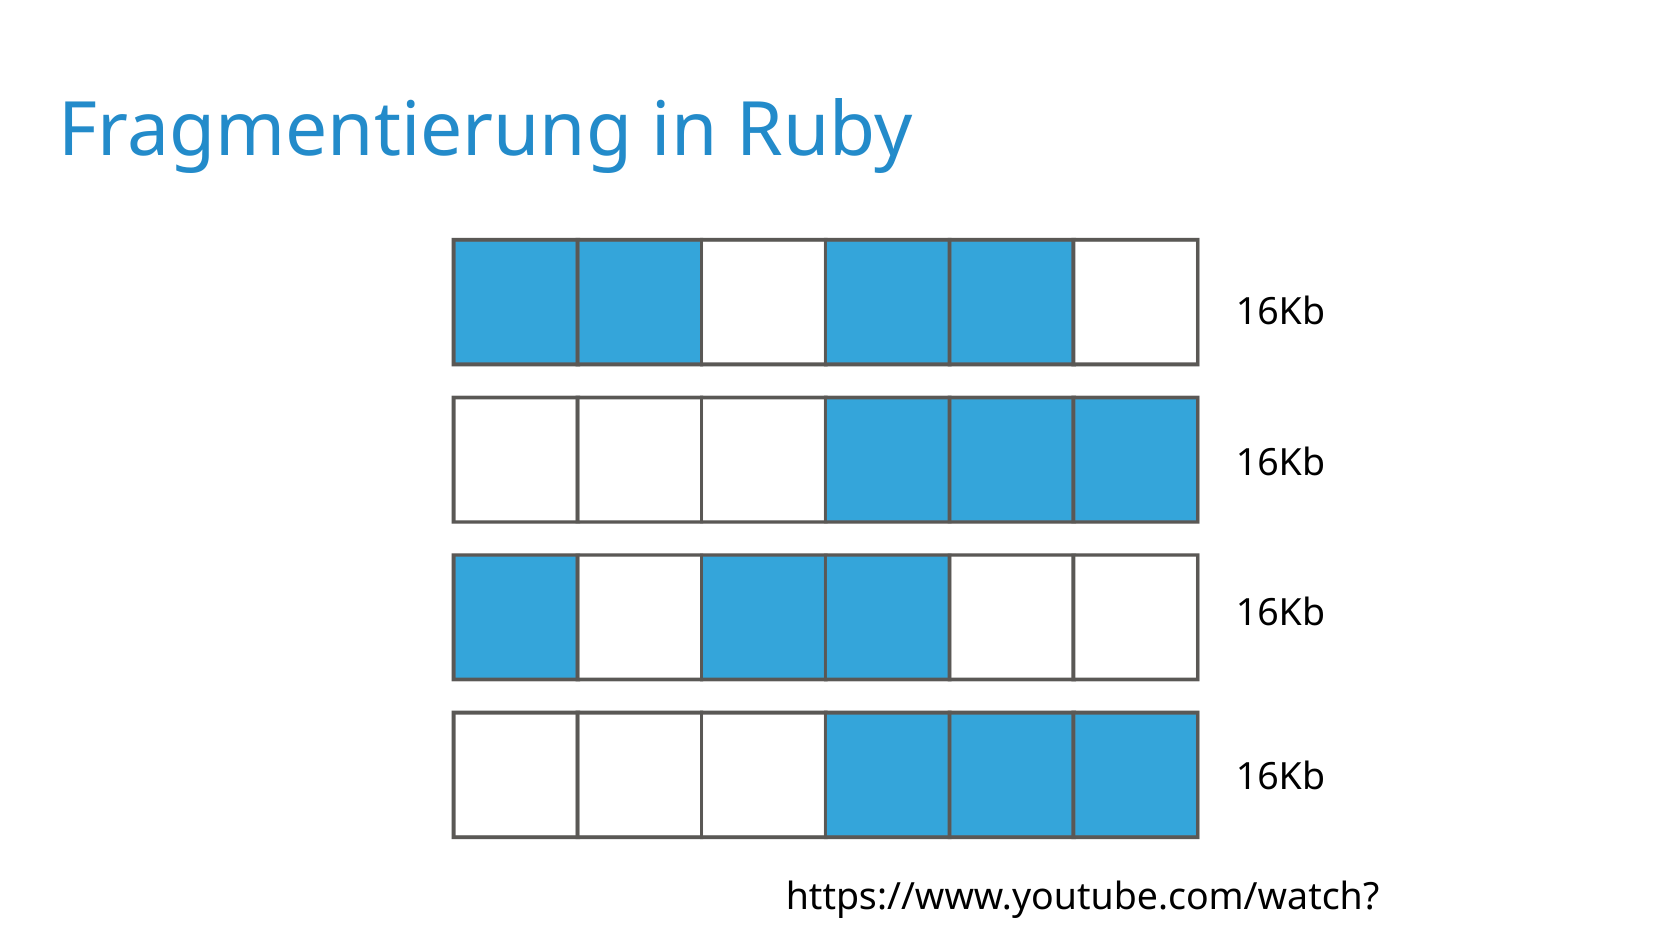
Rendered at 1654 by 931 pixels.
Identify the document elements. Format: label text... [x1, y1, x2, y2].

title Fragmentierung in Ruby [59, 59, 1595, 178]
text_box 16Kb [1230, 435, 1471, 481]
text_box https://www.youtube.com/watch?v=H8iWLoarTZc [780, 870, 1627, 915]
text_box 16Kb [1230, 585, 1471, 631]
text_box 16Kb [1230, 750, 1471, 795]
text_box 16Kb [1230, 285, 1471, 330]
picture [435, 222, 1215, 856]
